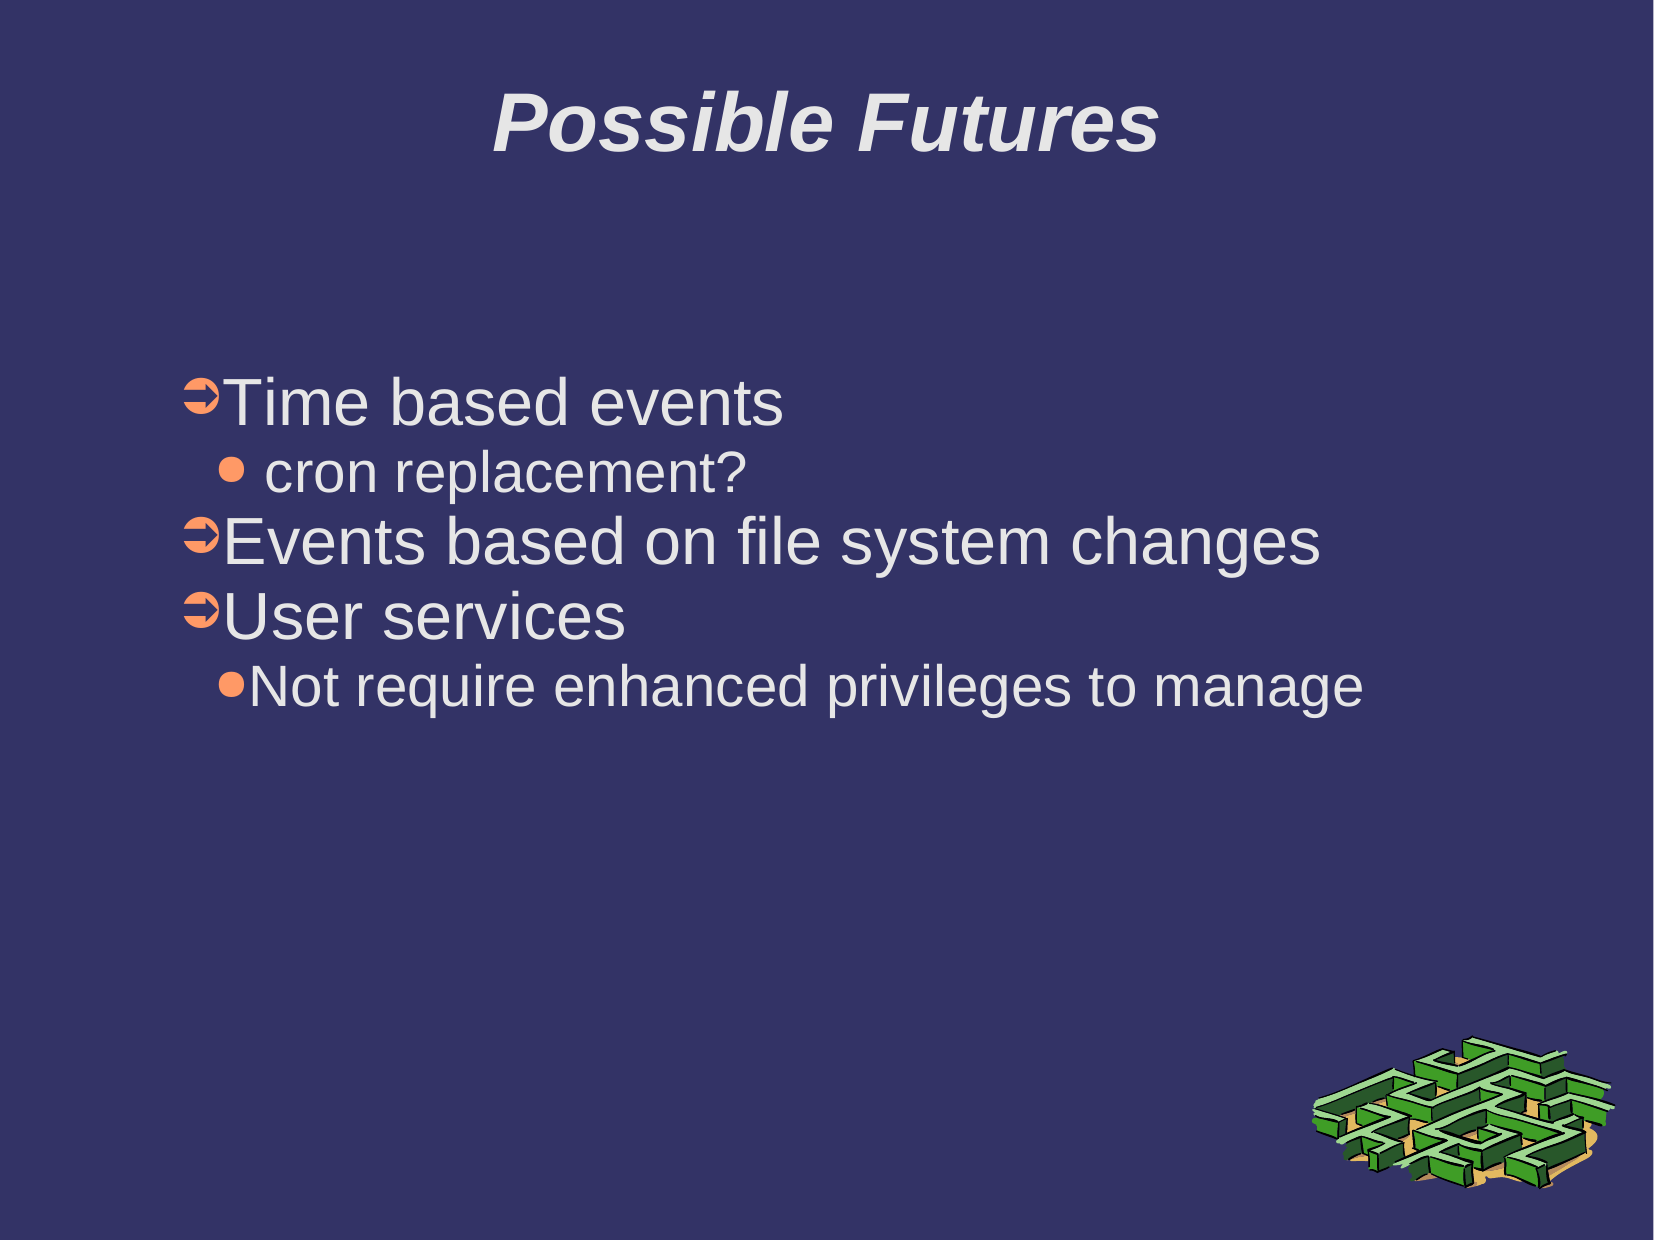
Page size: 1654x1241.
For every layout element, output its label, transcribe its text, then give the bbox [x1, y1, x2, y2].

title Possible Futures [121, 19, 1534, 227]
list Time based events cron replacement? Events based on file system changes User services Not require enhanced privileges to manage [178, 364, 1570, 1184]
